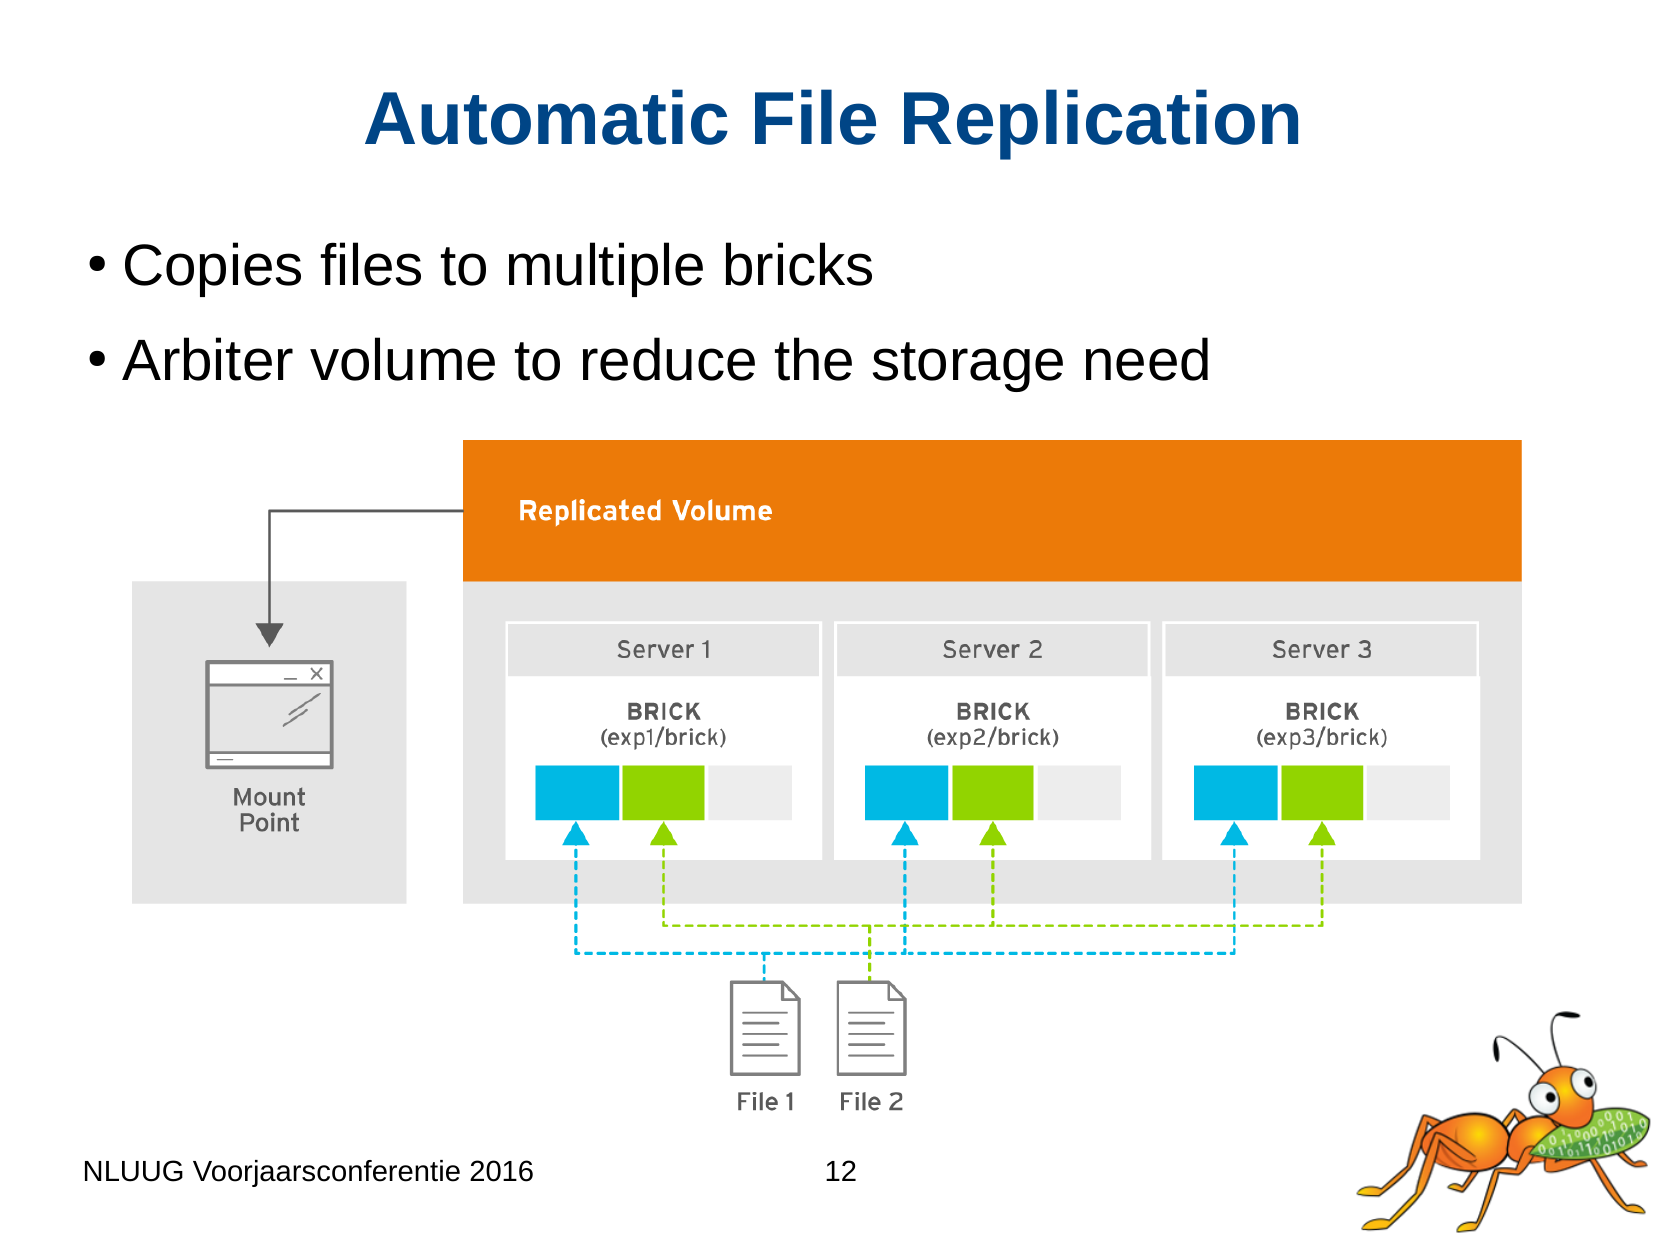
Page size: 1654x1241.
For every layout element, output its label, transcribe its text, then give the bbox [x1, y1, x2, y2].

picture [132, 1009, 1654, 1235]
title Automatic File Replication [90, 15, 1579, 223]
list Copies files to multiple bricks Arbiter volume to reduce the storage need [86, 232, 1576, 1111]
